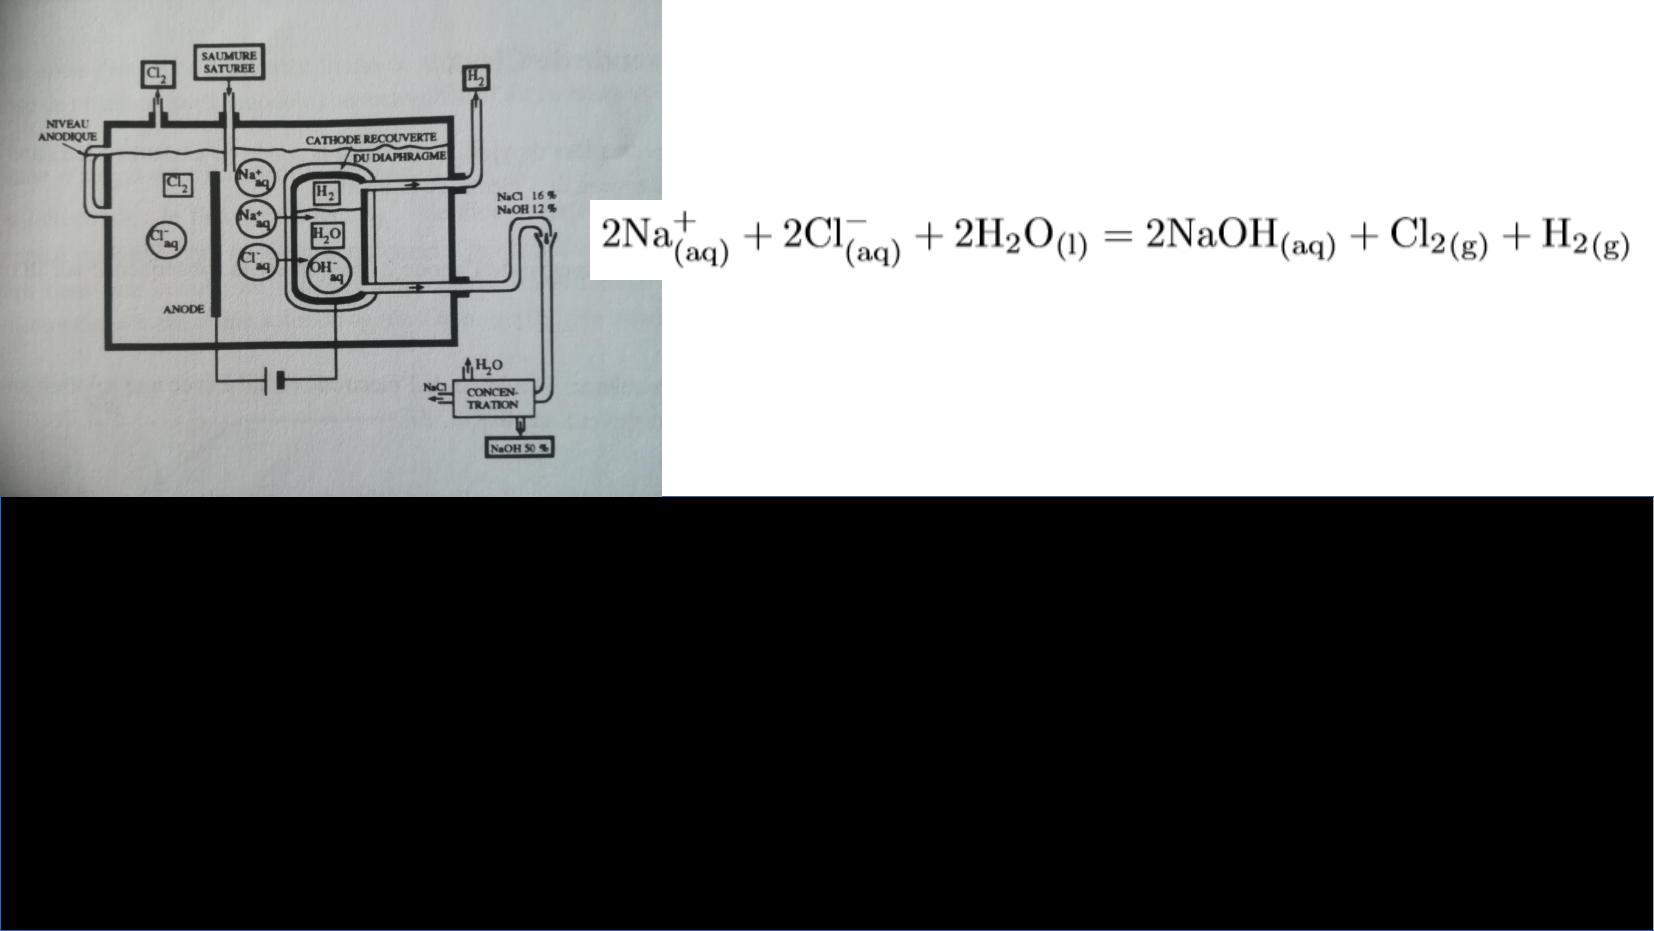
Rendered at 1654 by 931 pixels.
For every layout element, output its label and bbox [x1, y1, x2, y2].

text_box [0, 496, 1654, 931]
picture [0, 0, 1642, 497]
